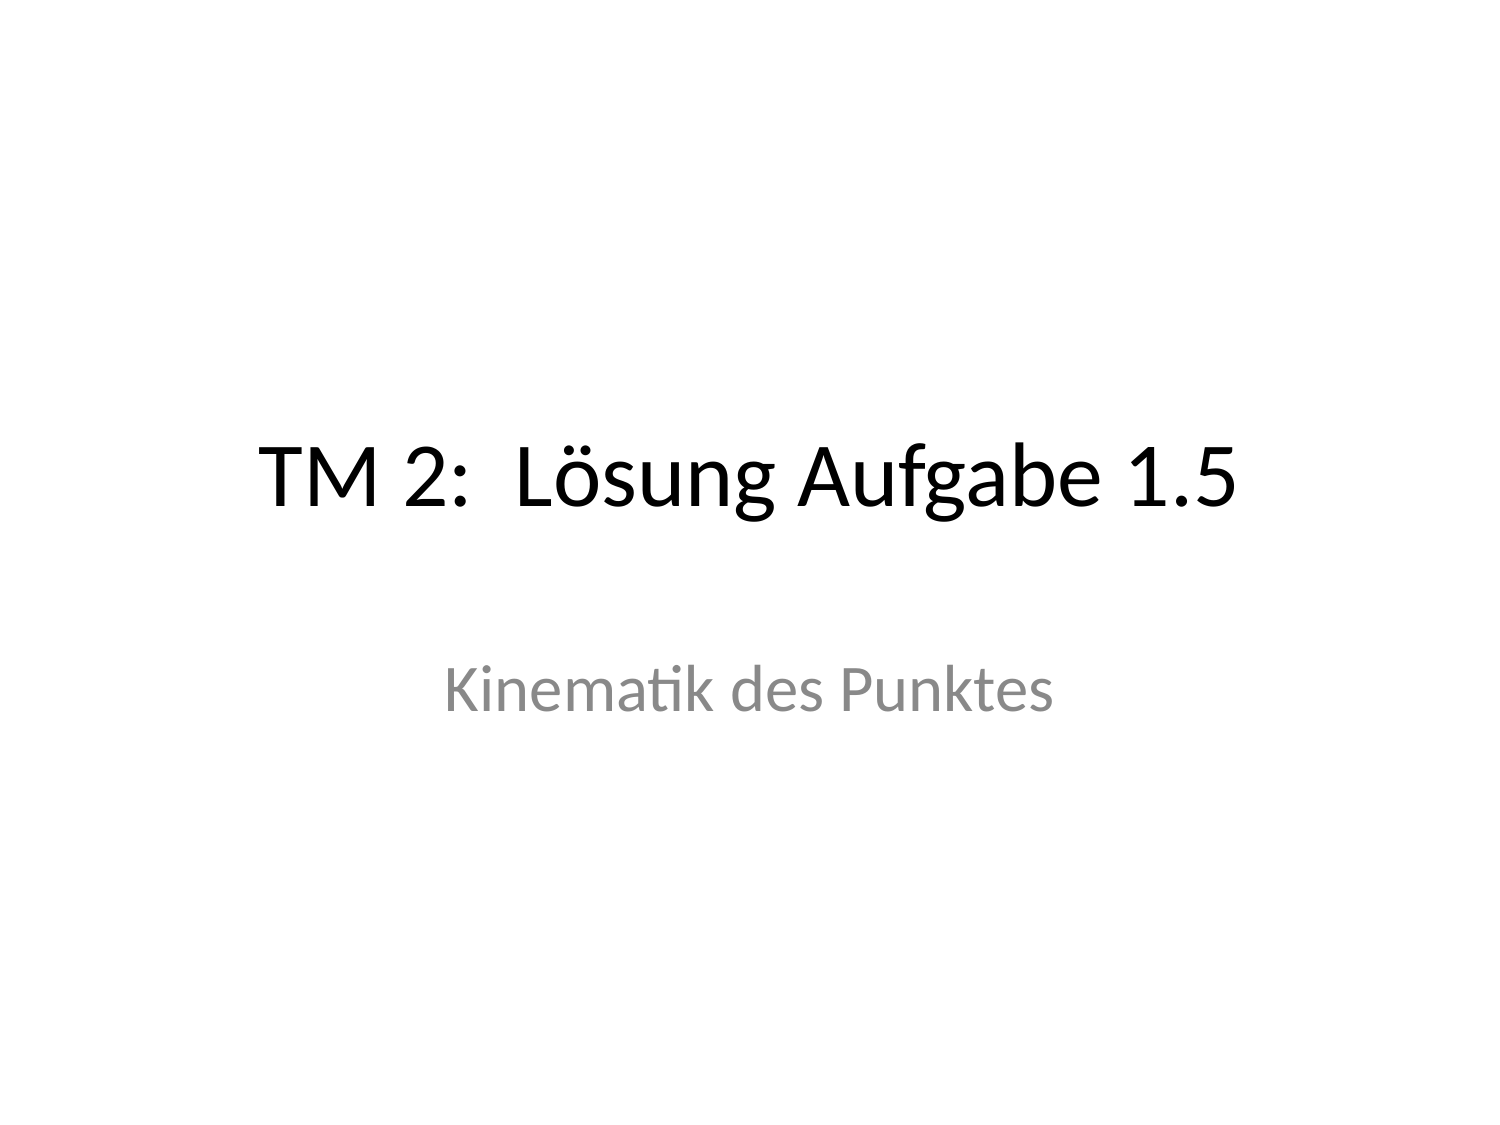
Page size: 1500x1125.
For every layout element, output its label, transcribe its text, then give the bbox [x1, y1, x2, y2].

title TM 2: Lösung Aufgabe 1.5 [112, 349, 1388, 591]
subtitle Kinematik des Punktes [225, 637, 1276, 925]
